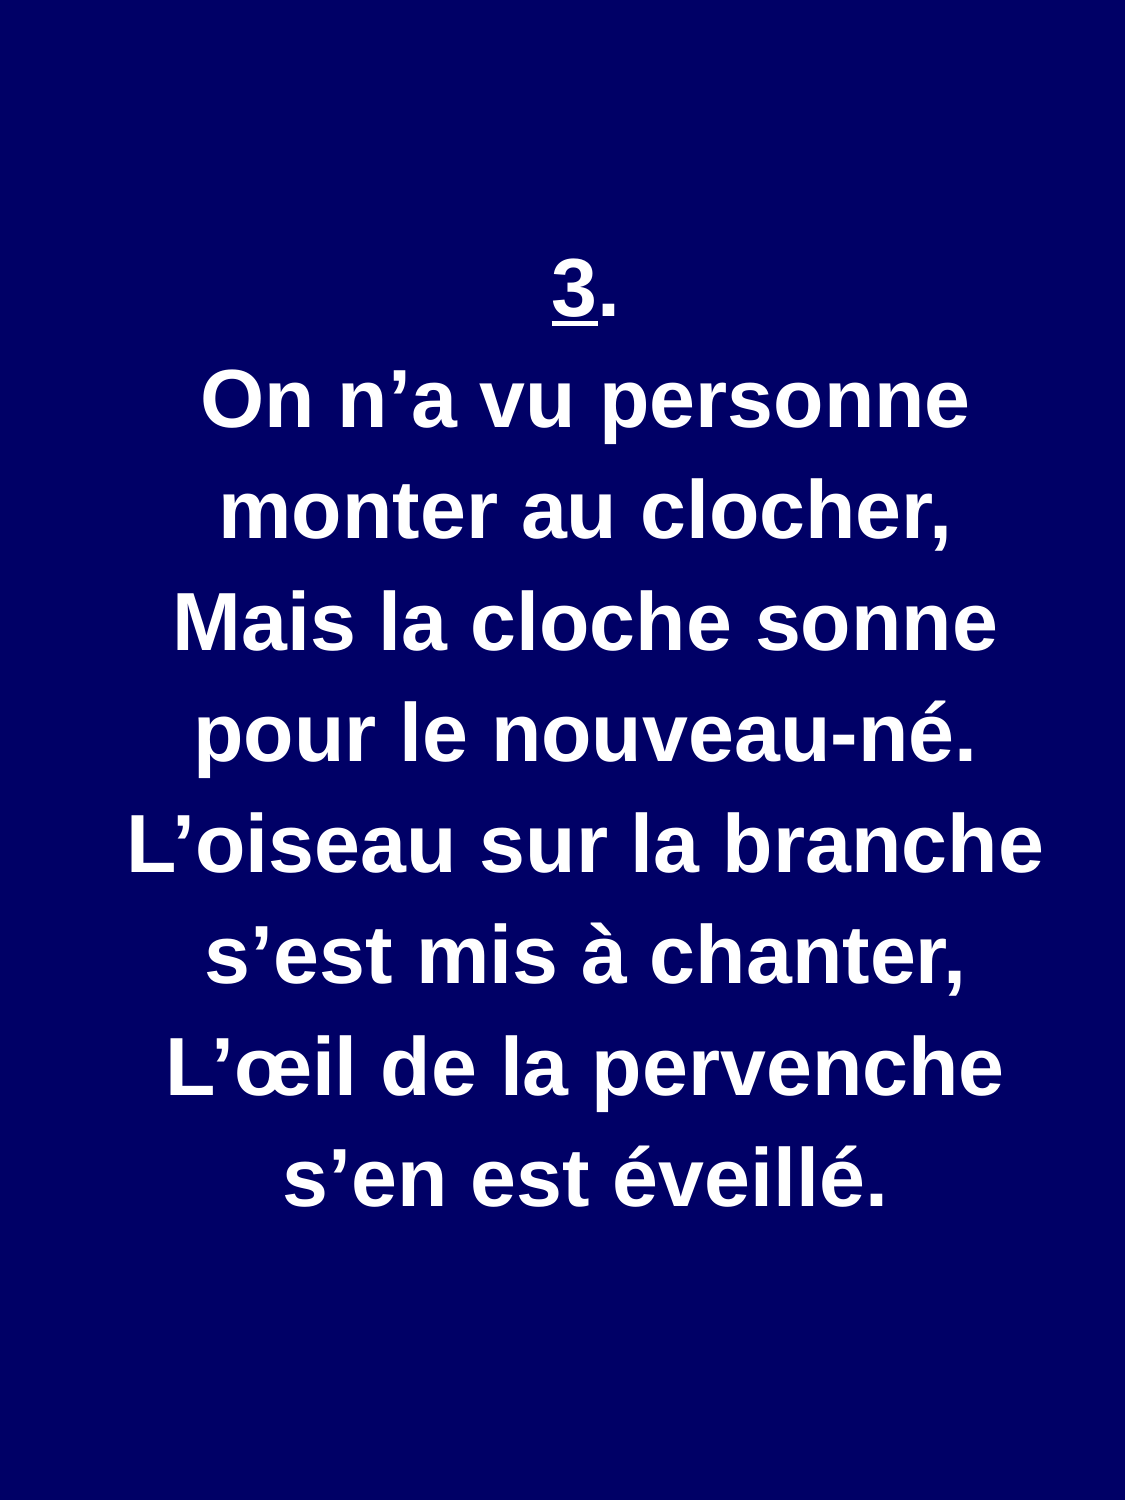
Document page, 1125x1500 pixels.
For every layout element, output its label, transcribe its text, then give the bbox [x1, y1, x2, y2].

list 3. On n’a vu personne monter au clocher, Mais la cloche sonne pour le nouveau-né. L’oiseau sur la branche s’est mis à chanter, L’œil de la pervenche s’en est éveillé. [0, 226, 1125, 1241]
